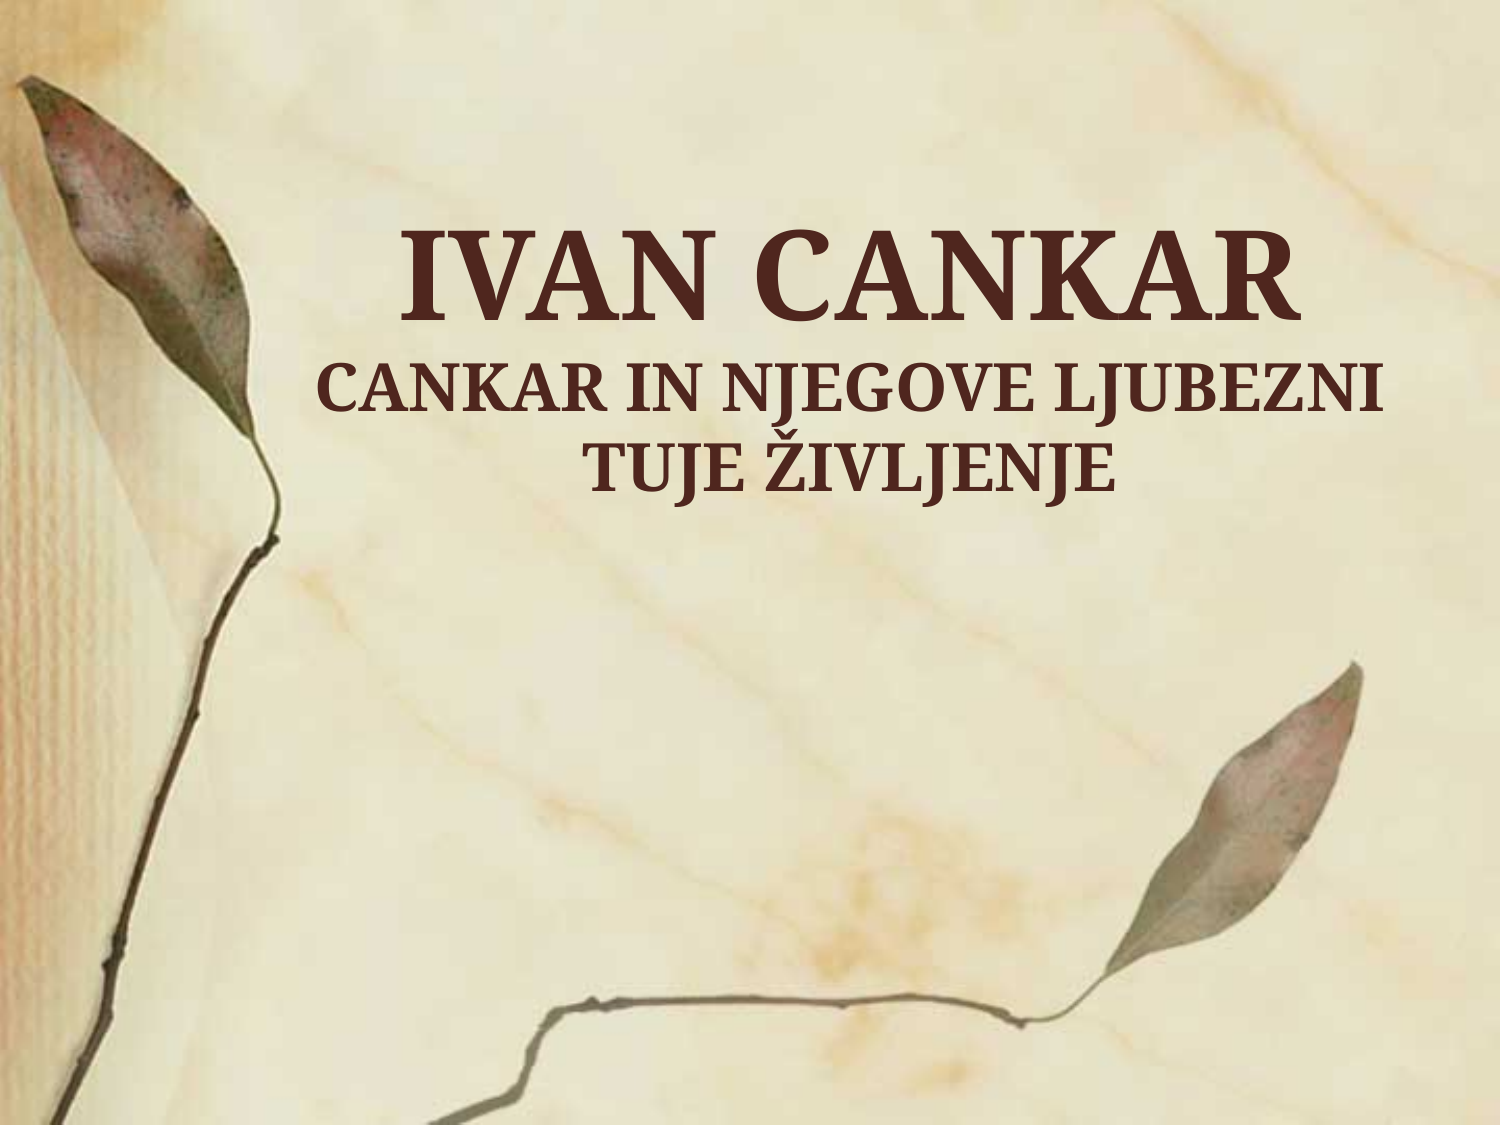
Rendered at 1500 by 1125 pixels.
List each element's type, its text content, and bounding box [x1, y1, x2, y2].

title IVAN CANKAR CANKAR IN NJEGOVE LJUBEZNI TUJE ŽIVLJENJE [237, 162, 1463, 513]
picture [0, 0, 1500, 1125]
subtitle [350, 637, 1400, 925]
